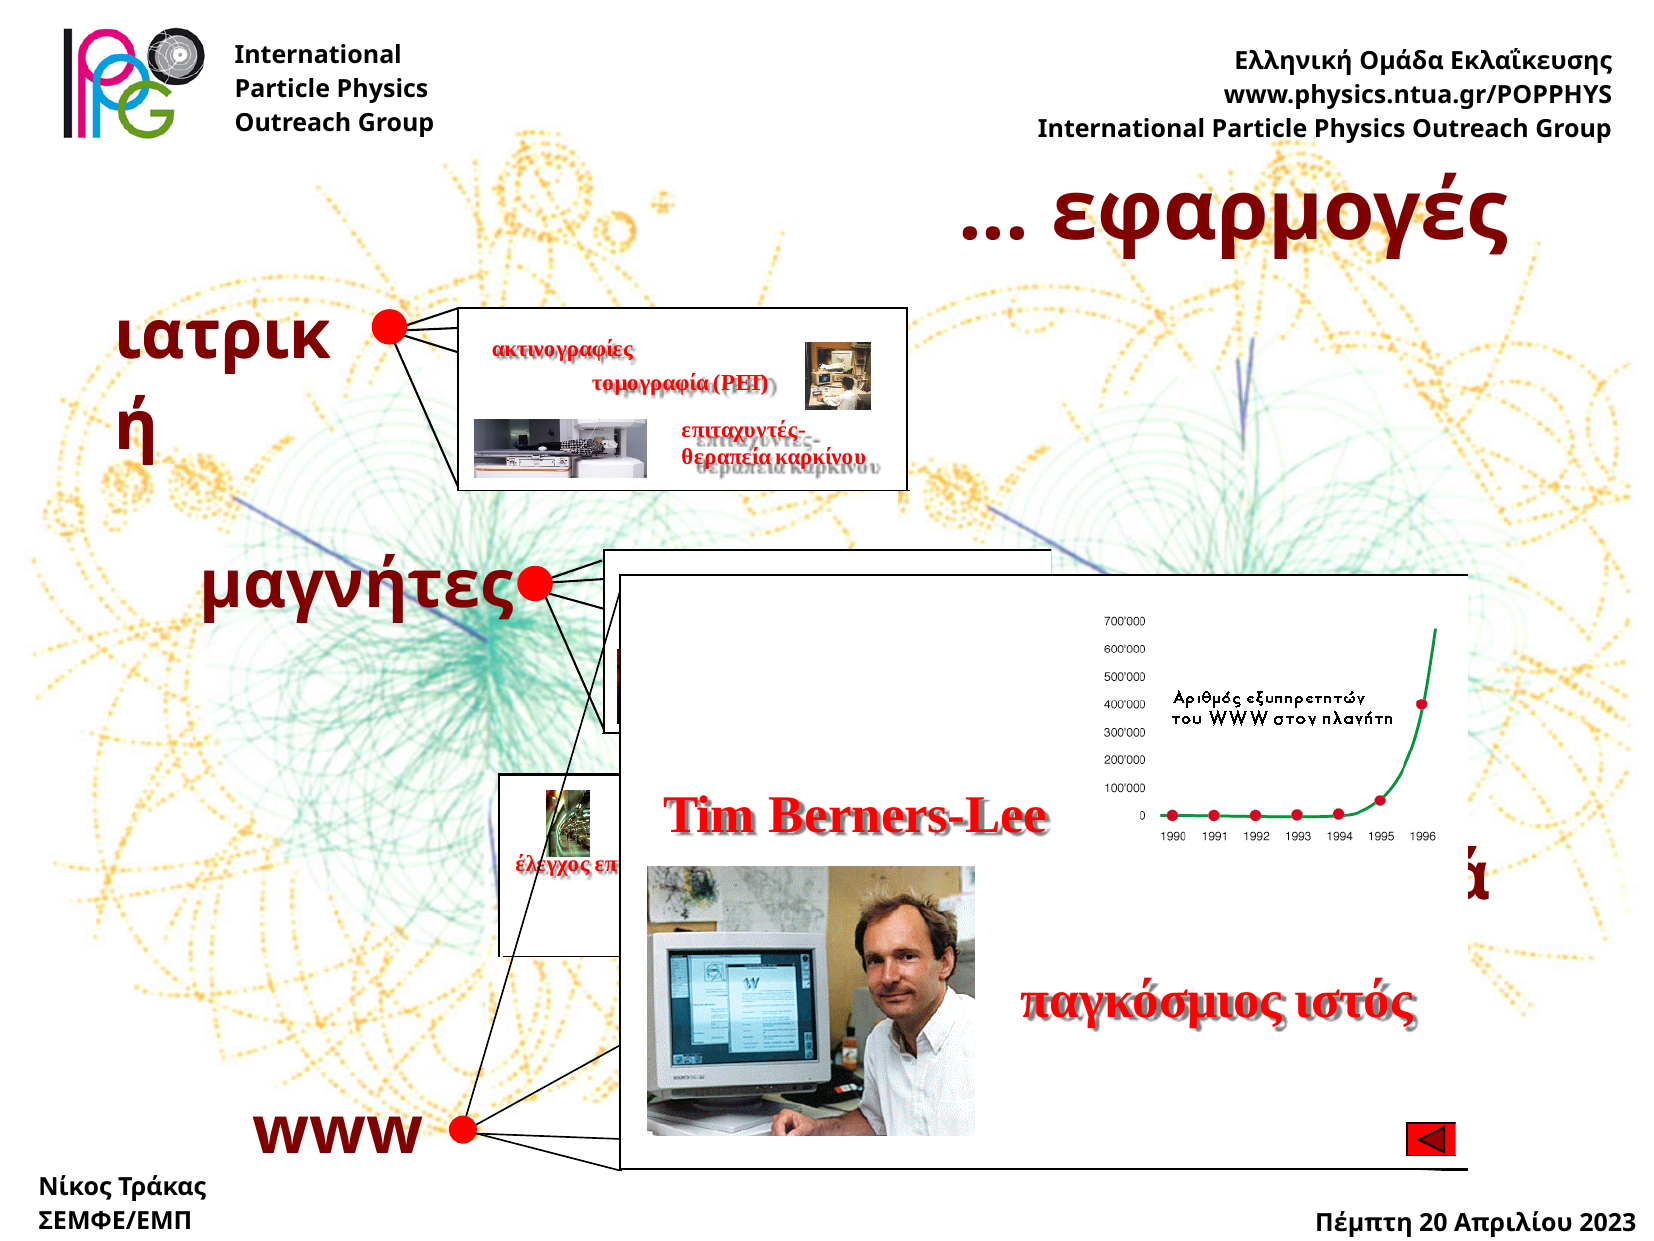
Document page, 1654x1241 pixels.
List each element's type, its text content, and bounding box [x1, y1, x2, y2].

text_box ... εφαρμογές [943, 142, 1573, 266]
text_box ηλεκτρονικά [1468, 820, 1506, 928]
text_box ιατρική [100, 278, 372, 402]
text_box www [237, 1074, 448, 1171]
text_box μαγνήτες [184, 528, 532, 626]
picture [0, 5, 1654, 1241]
